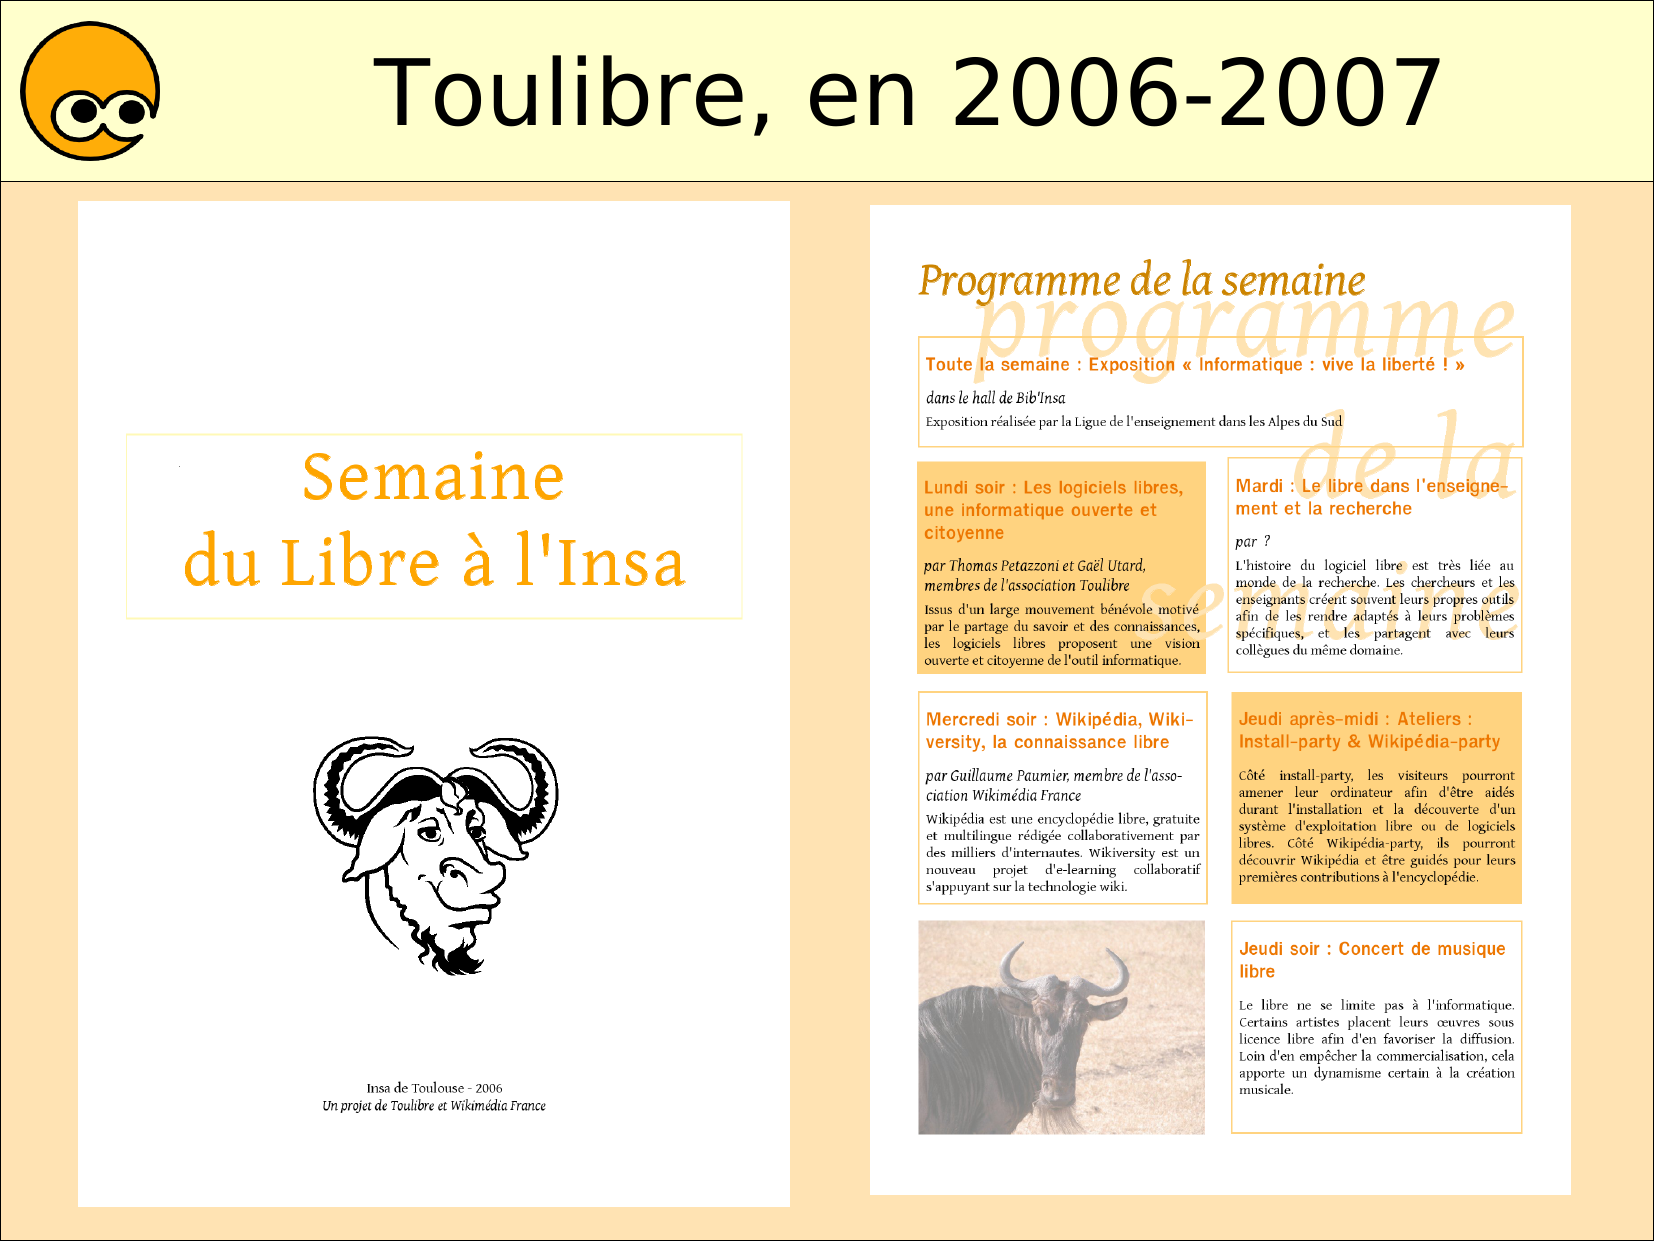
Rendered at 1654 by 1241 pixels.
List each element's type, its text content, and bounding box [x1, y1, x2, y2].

picture [78, 201, 790, 1207]
picture [20, 21, 160, 161]
picture [870, 205, 1571, 1195]
title Toulibre, en 2006-2007 [203, 39, 1620, 147]
